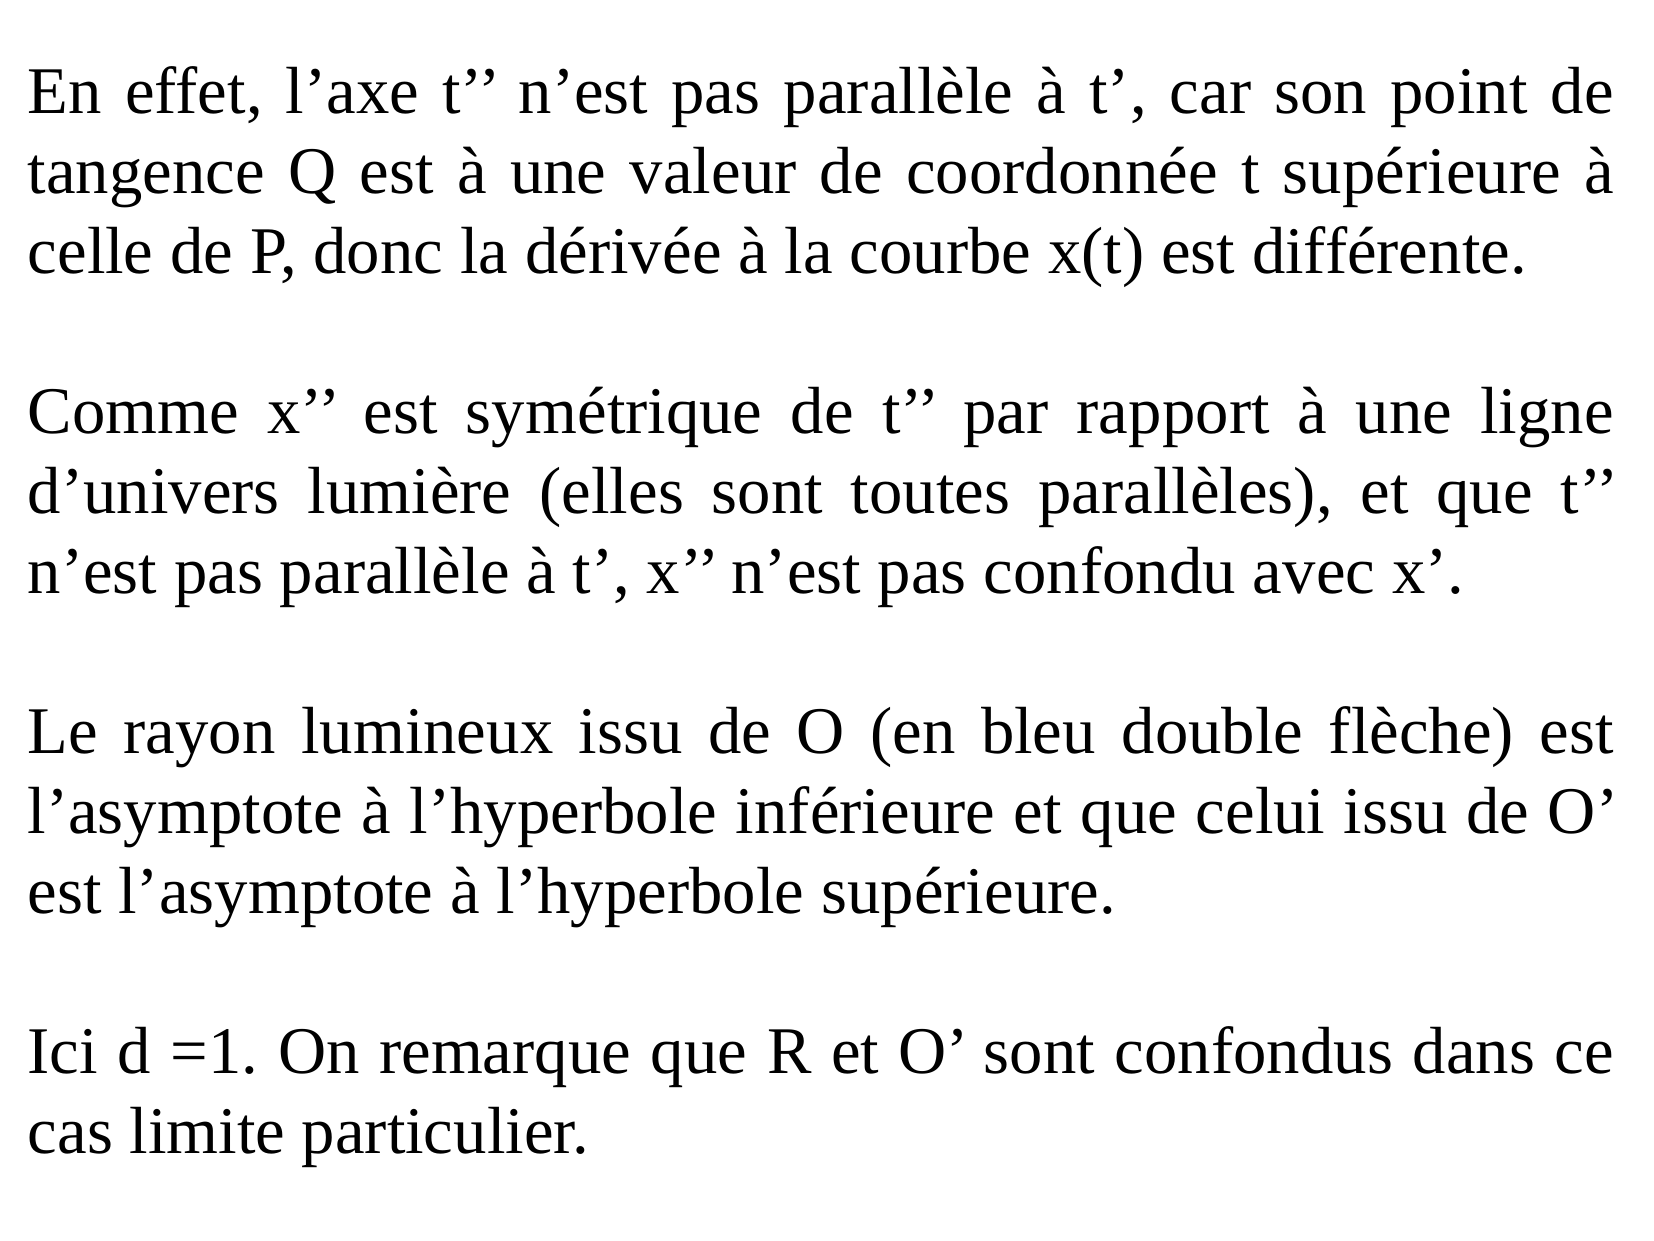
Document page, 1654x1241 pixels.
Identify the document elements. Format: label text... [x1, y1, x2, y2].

text_box En effet, l’axe t’’ n’est pas parallèle à t’, car son point de tangence Q est à une valeur de coordonnée t supérieure à celle de P, donc la dérivée à la courbe x(t) est différente. Comme x’’ est symétrique de t’’ par rapport à une ligne d’univers lumière (elles sont toutes parallèles), et que t’’ n’est pas parallèle à t’, x’’ n’est pas confondu avec x’. Le rayon lumineux issu de O (en bleu double flèche) est l’asymptote à l’hyperbole inférieure et que celui issu de O’ est l’asymptote à l’hyperbole supérieure. Ici d =1. On remarque que R et O’ sont confondus dans ce cas limite particulier. [12, 39, 1642, 1186]
